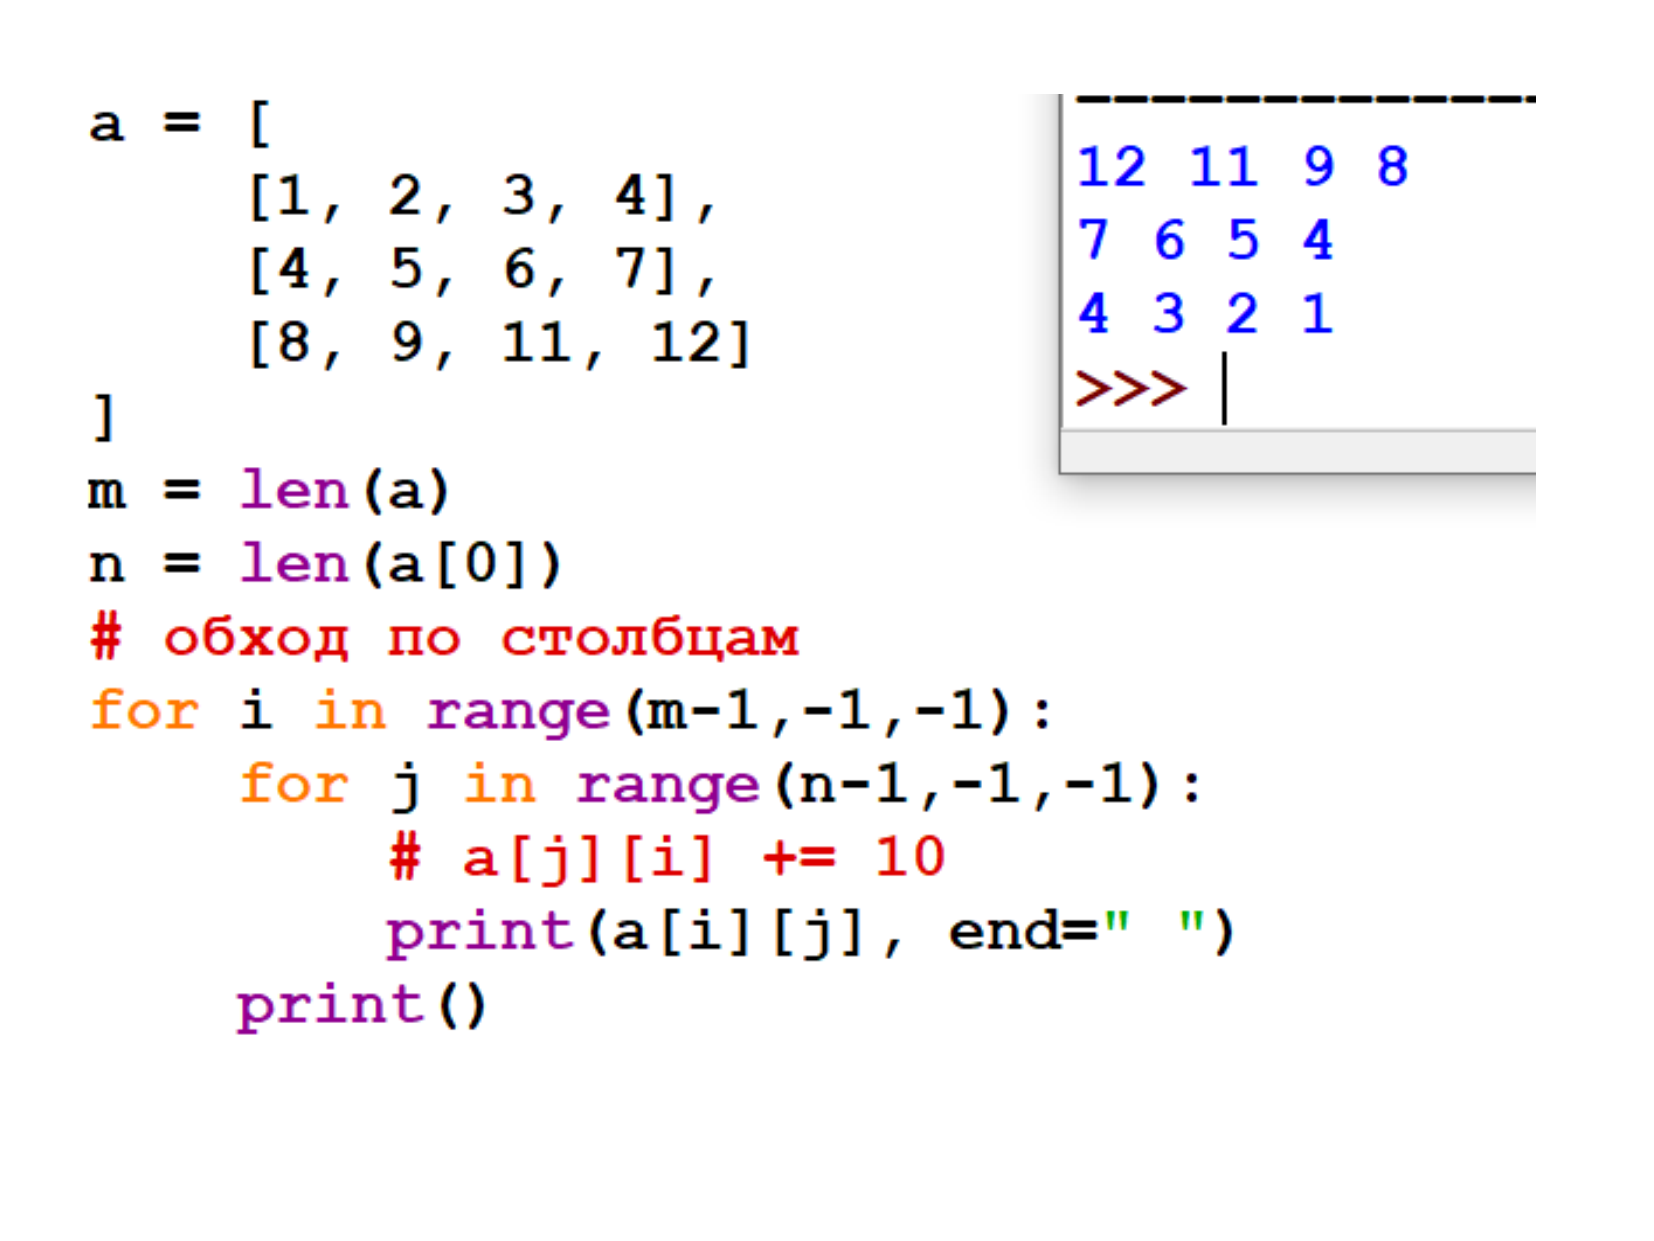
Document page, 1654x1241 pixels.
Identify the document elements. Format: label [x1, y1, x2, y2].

picture [82, 94, 1536, 1087]
